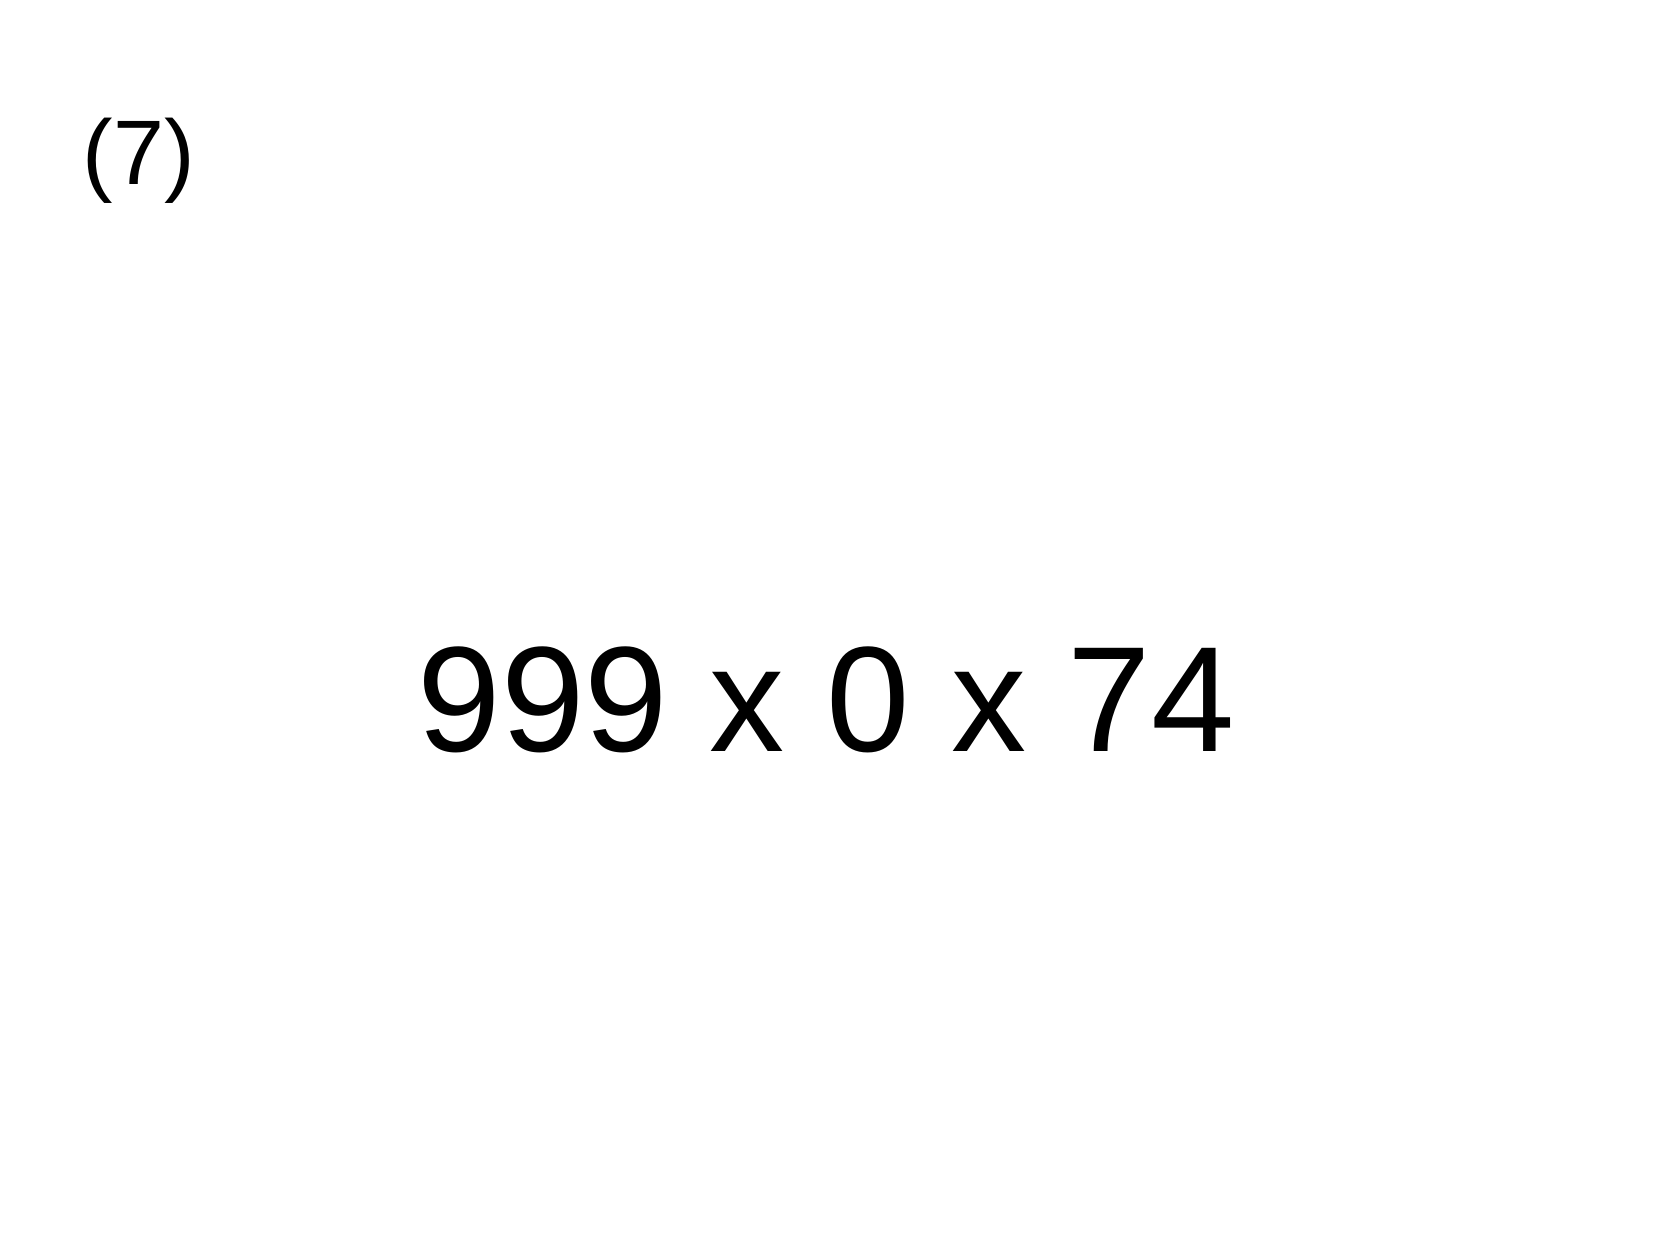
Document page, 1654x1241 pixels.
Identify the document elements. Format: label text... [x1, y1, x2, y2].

title (7) [82, 49, 1571, 257]
subtitle 999 x 0 x 74 [82, 297, 1571, 1102]
